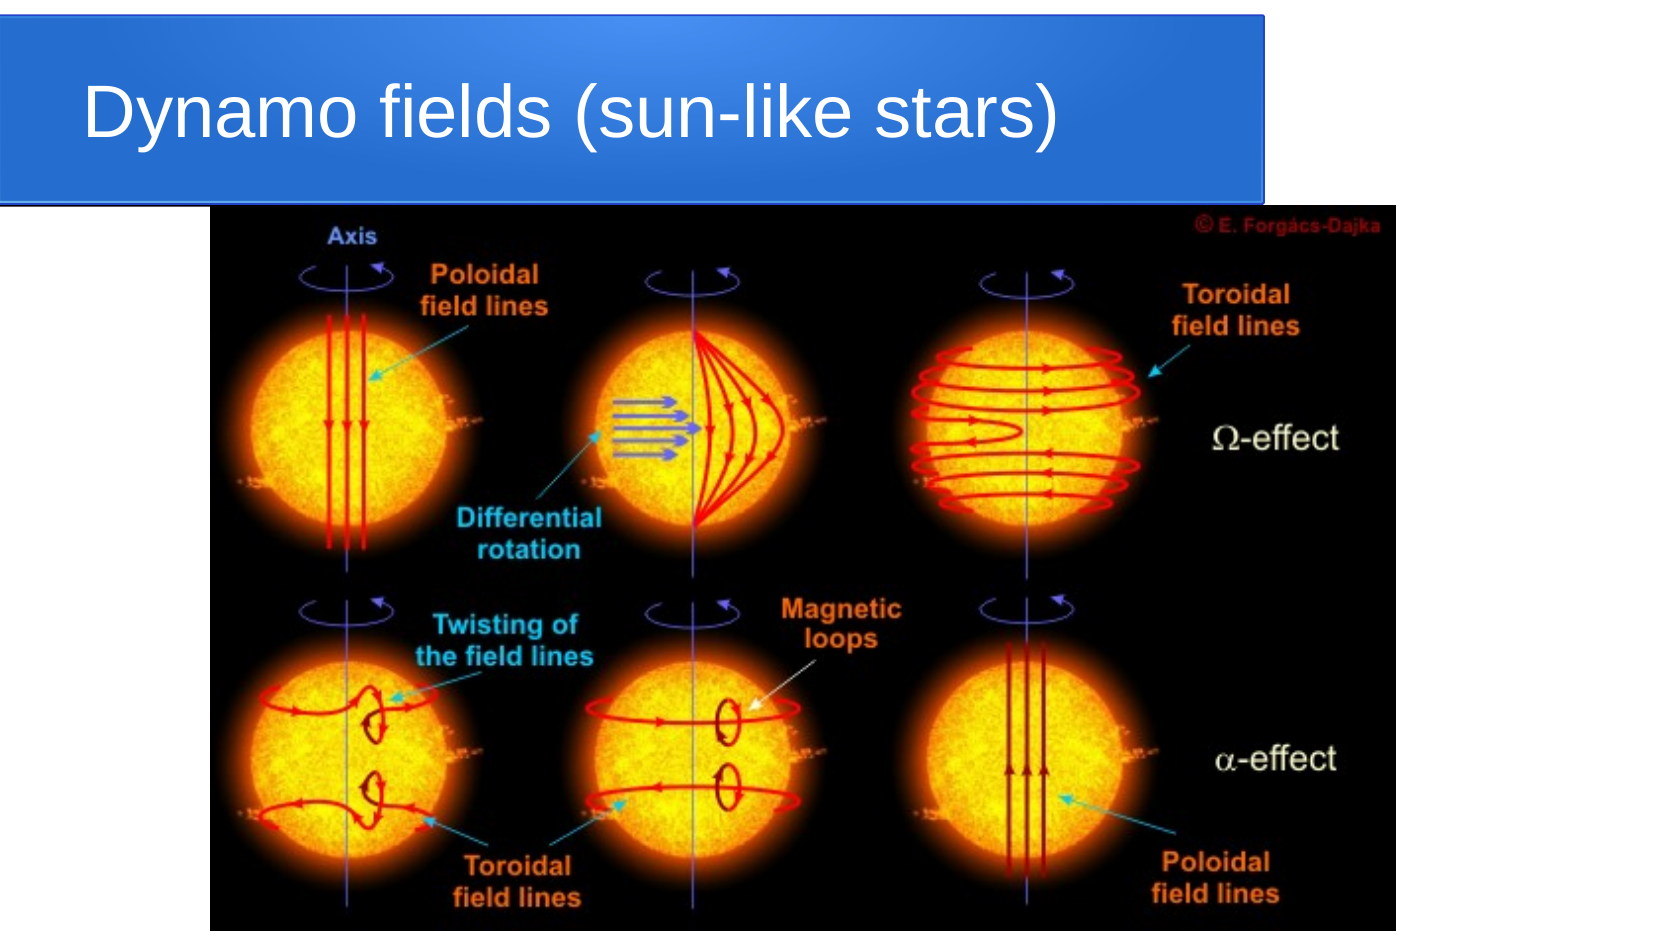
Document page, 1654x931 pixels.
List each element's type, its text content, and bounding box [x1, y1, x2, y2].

title Dynamo fields (sun-like stars) [82, 35, 1235, 189]
picture [210, 205, 1396, 931]
